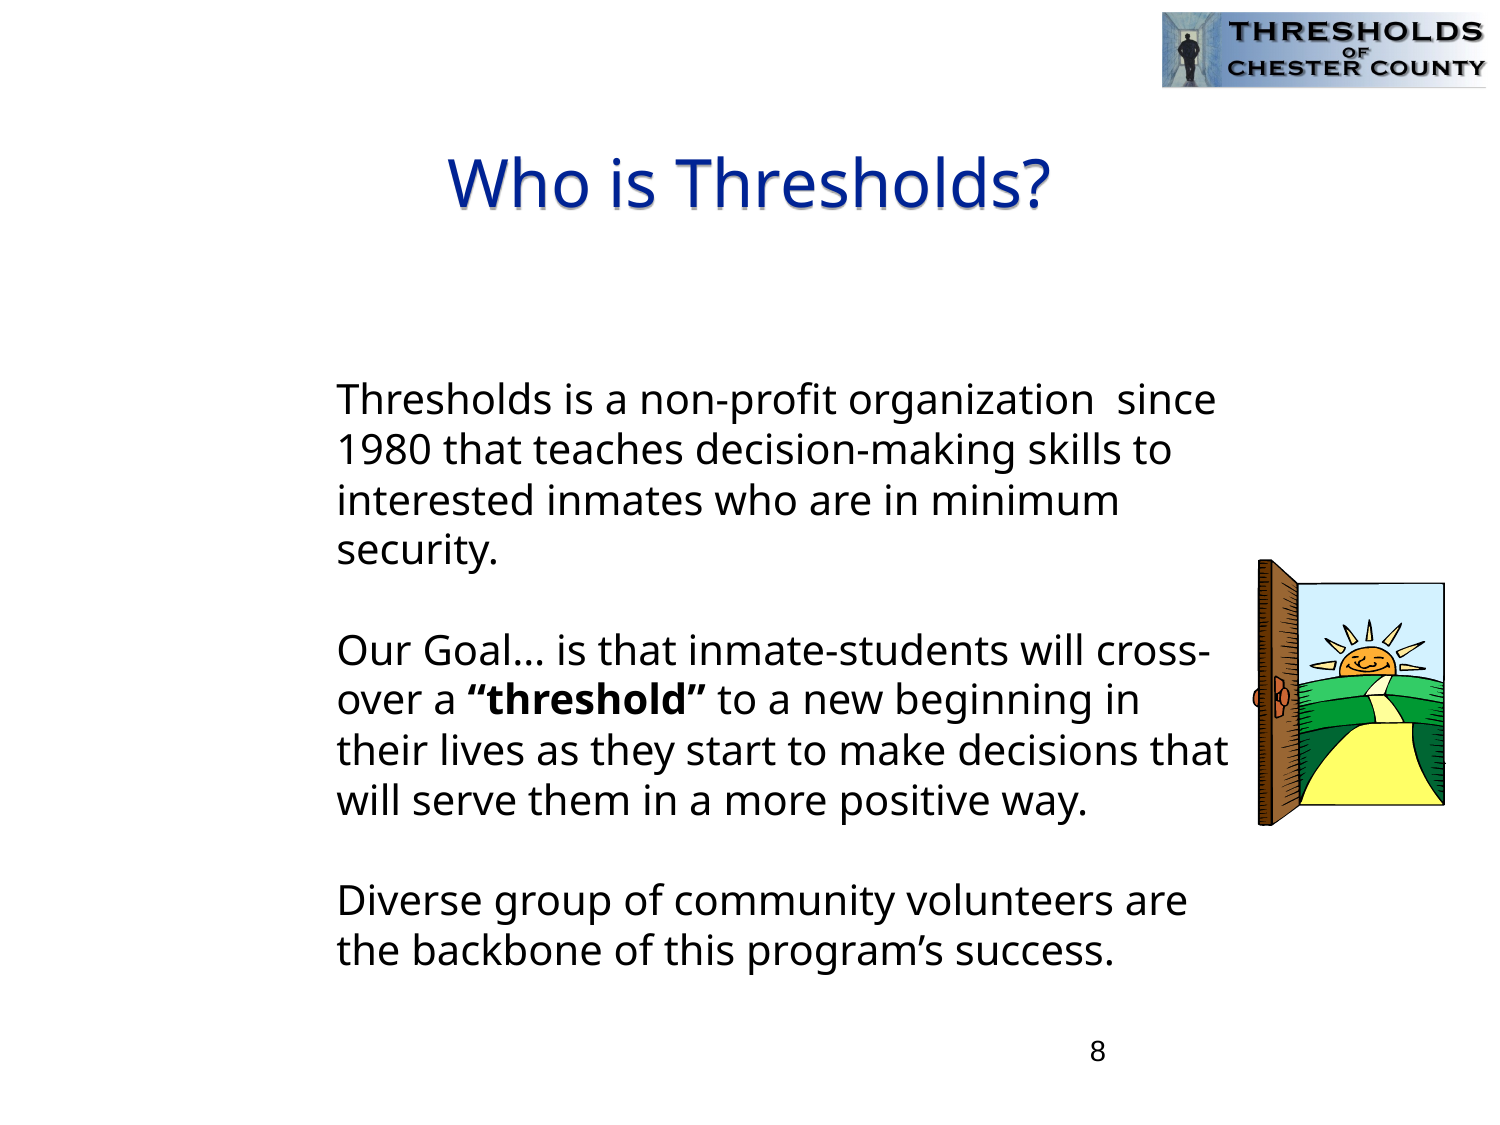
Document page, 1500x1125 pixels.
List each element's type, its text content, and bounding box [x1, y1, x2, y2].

title Who is Thresholds? [212, 87, 1288, 276]
picture [1250, 558, 1446, 827]
text_box 8 [1074, 1025, 1388, 1101]
text_box Thresholds is a non-profit organization since 1980 that teaches decision-making skills to interested inmates who are in minimum security. Our Goal… is that inmate-students will cross-over a “threshold” to a new beginning in their lives as they start to make decisions that will serve them in a more positive way. Diverse group of community volunteers are the backbone of this program’s success. [321, 365, 1247, 937]
